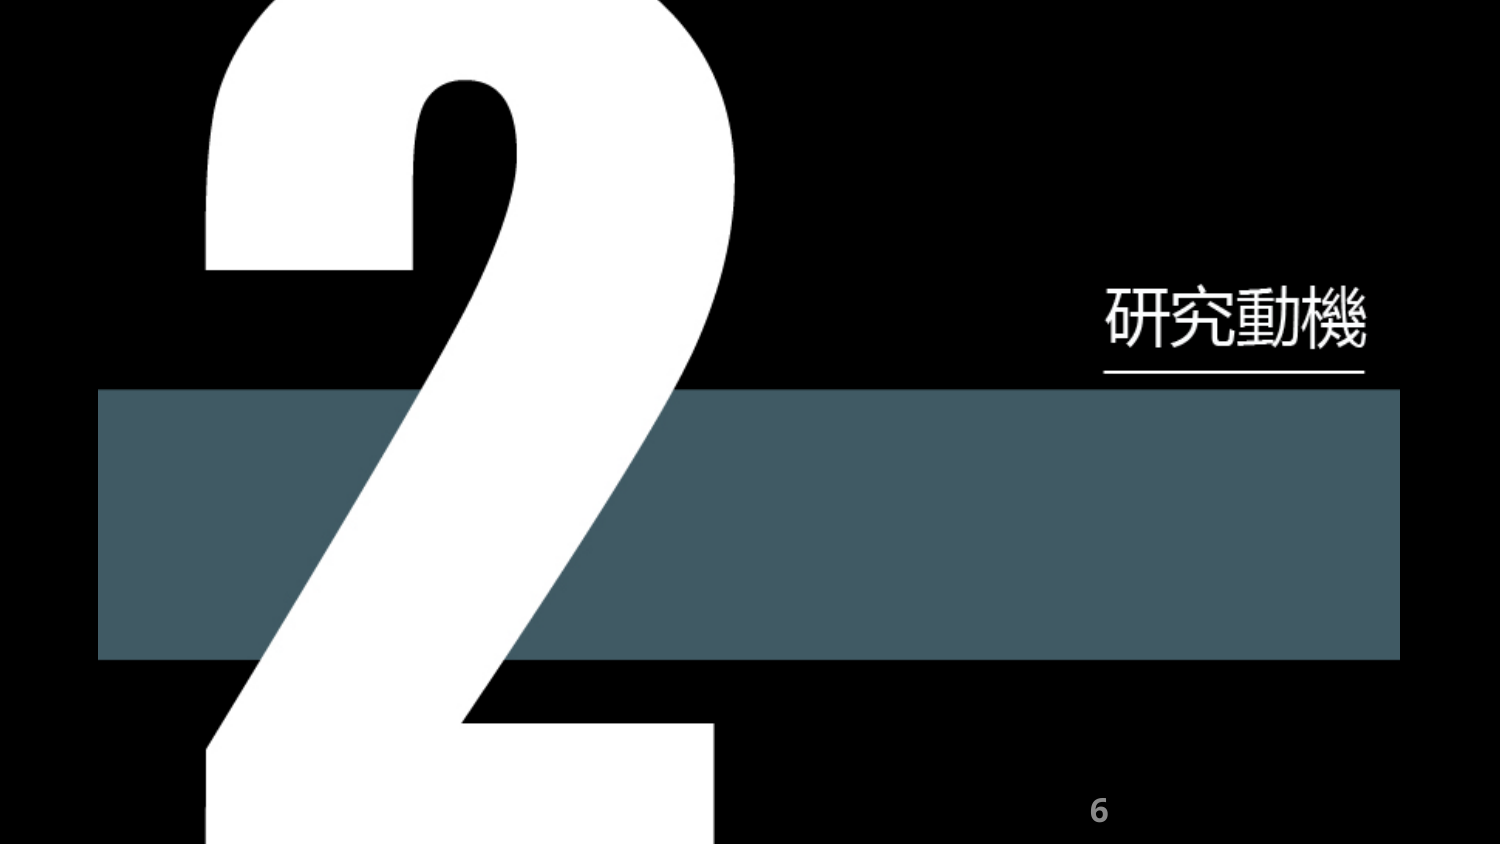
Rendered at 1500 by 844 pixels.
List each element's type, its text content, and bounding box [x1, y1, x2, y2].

picture [98, 0, 1400, 844]
text_box 6 [1074, 782, 1426, 827]
